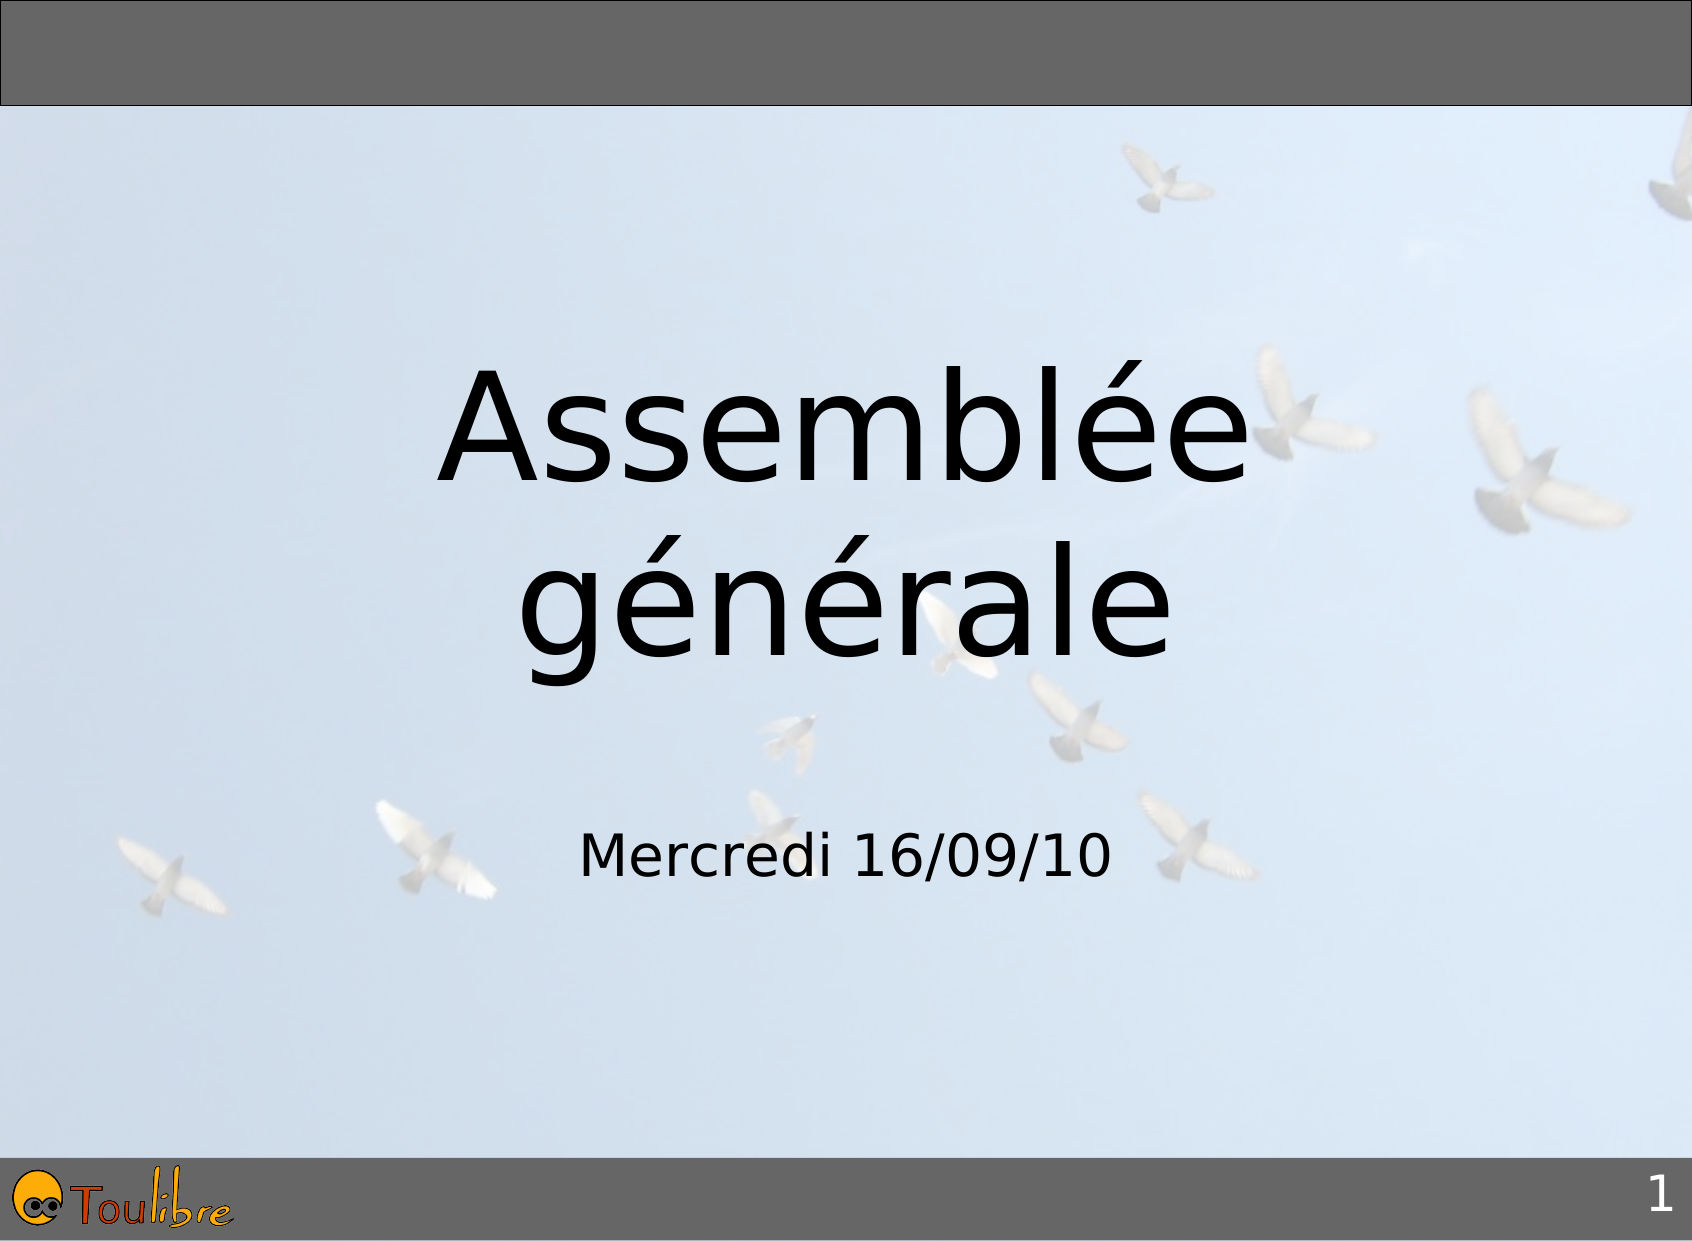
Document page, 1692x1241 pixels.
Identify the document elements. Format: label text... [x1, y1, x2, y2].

text_box Assemblée générale Mercredi 16/09/10 [0, 334, 1692, 898]
picture [12, 1165, 234, 1228]
